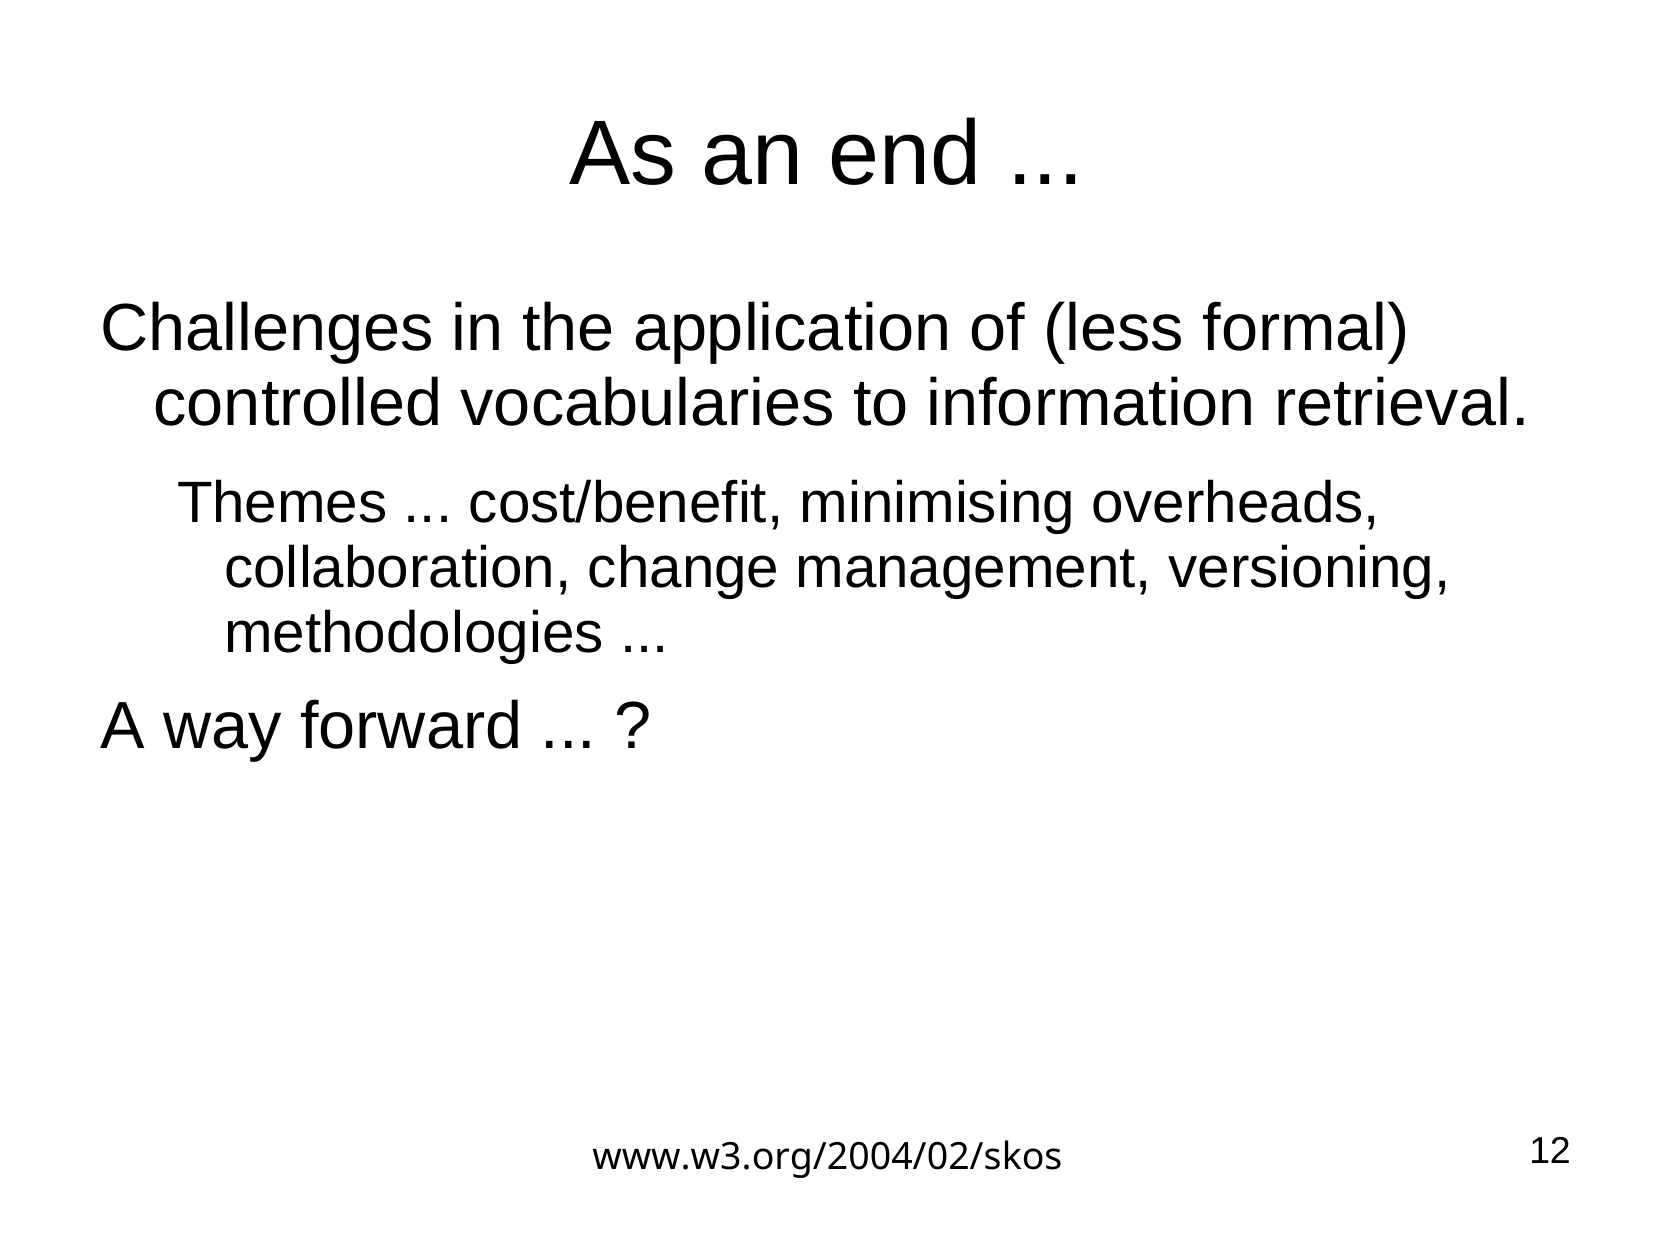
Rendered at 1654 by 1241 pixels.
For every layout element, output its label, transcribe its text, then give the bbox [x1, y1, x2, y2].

title As an end ... [82, 49, 1571, 257]
list Challenges in the application of (less formal) controlled vocabularies to information retrieval. Themes ... cost/benefit, minimising overheads, collaboration, change management, versioning, methodologies ... A way forward ... ? [82, 290, 1571, 1109]
